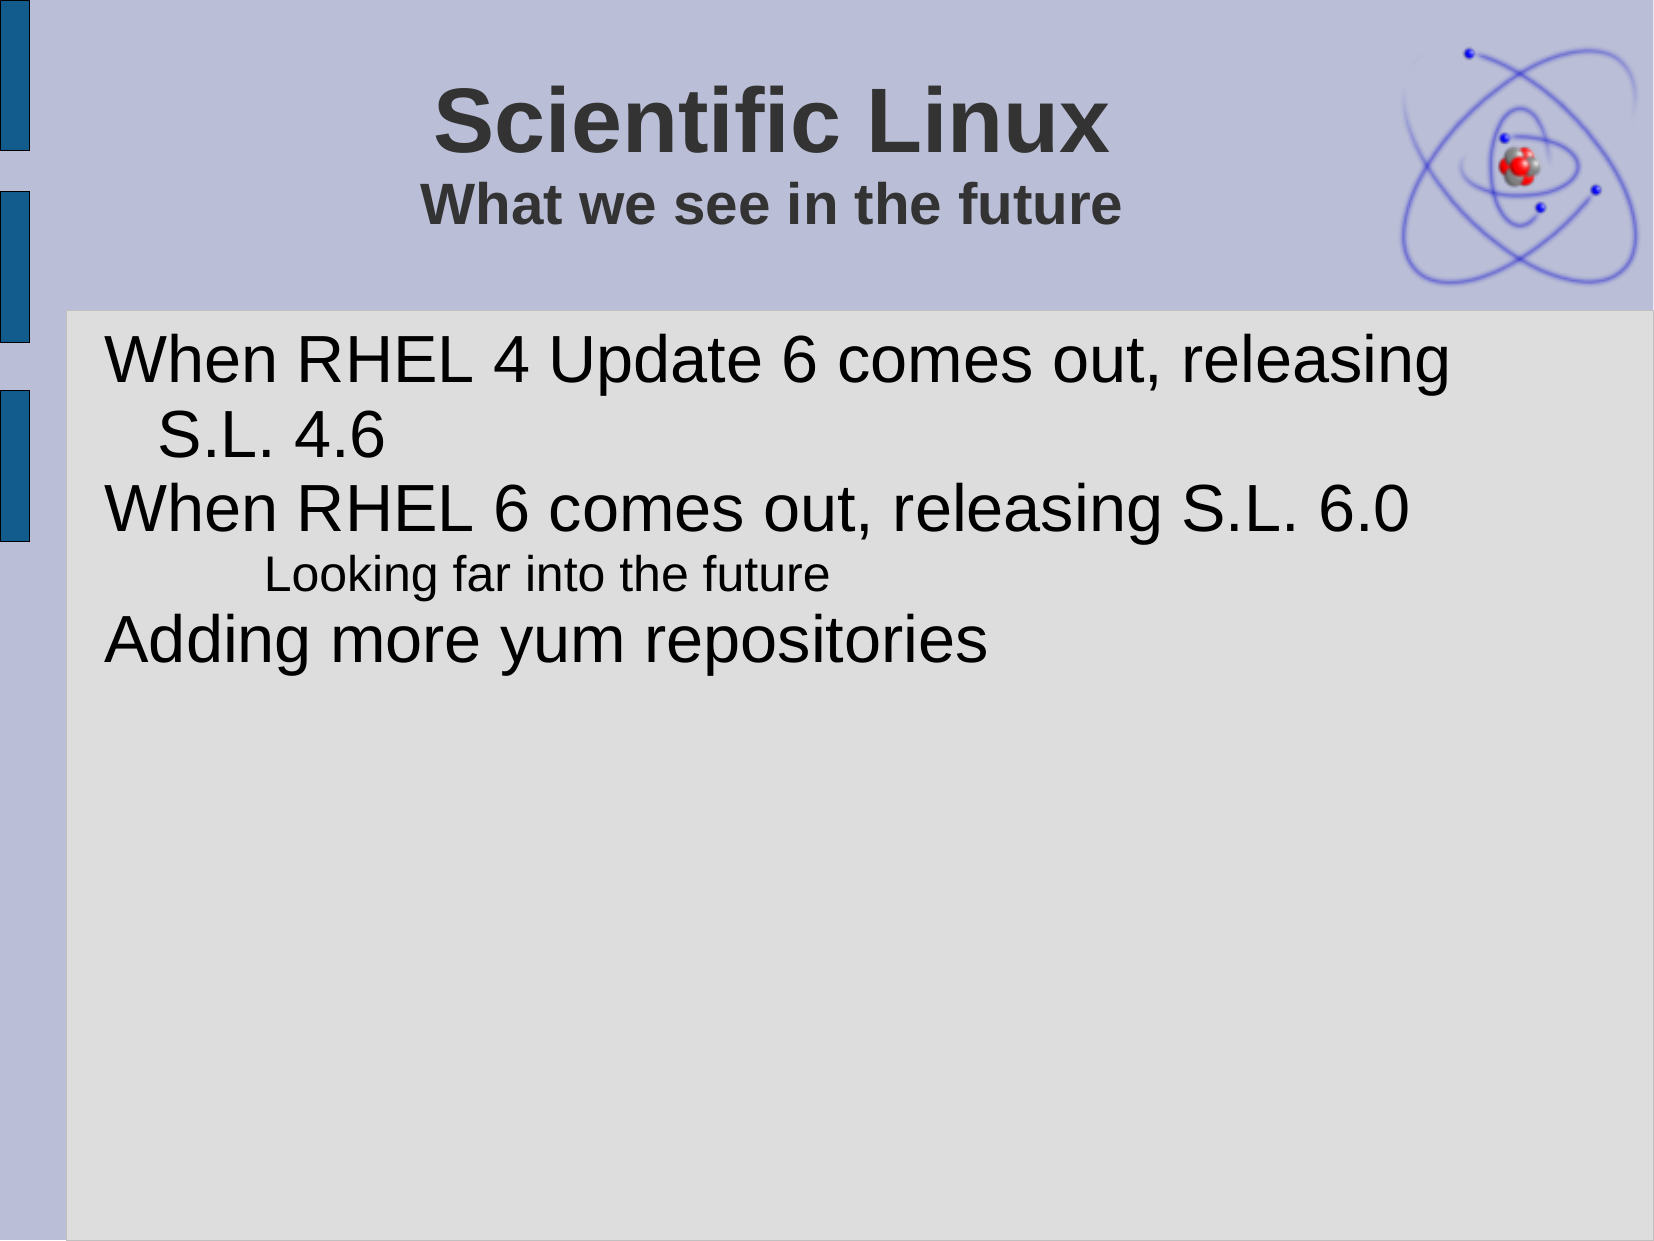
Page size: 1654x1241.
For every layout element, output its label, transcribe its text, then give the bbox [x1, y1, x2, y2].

list When RHEL 4 Update 6 comes out, releasing S.L. 4.6 When RHEL 6 comes out, releasing S.L. 6.0 Looking far into the future Adding more yum repositories [86, 321, 1576, 1045]
title Scientific Linux What we see in the future [82, 39, 1386, 267]
picture [1386, 33, 1654, 301]
